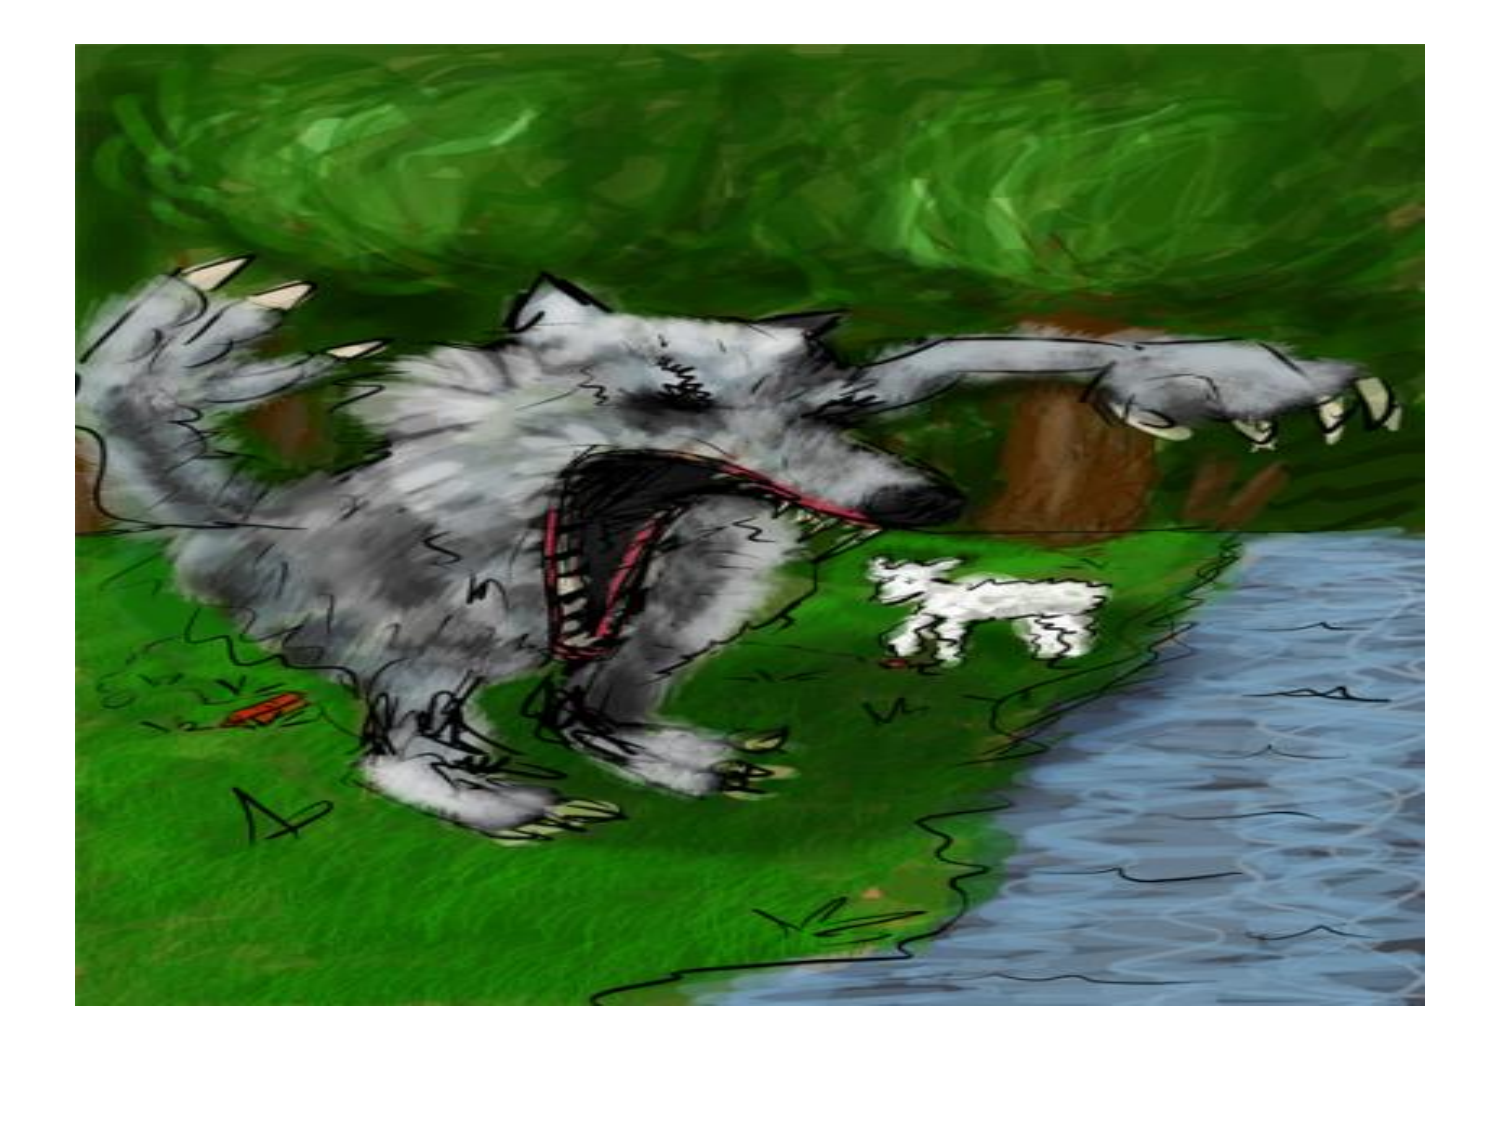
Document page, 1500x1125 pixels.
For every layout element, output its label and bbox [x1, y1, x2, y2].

picture [75, 44, 1425, 1006]
